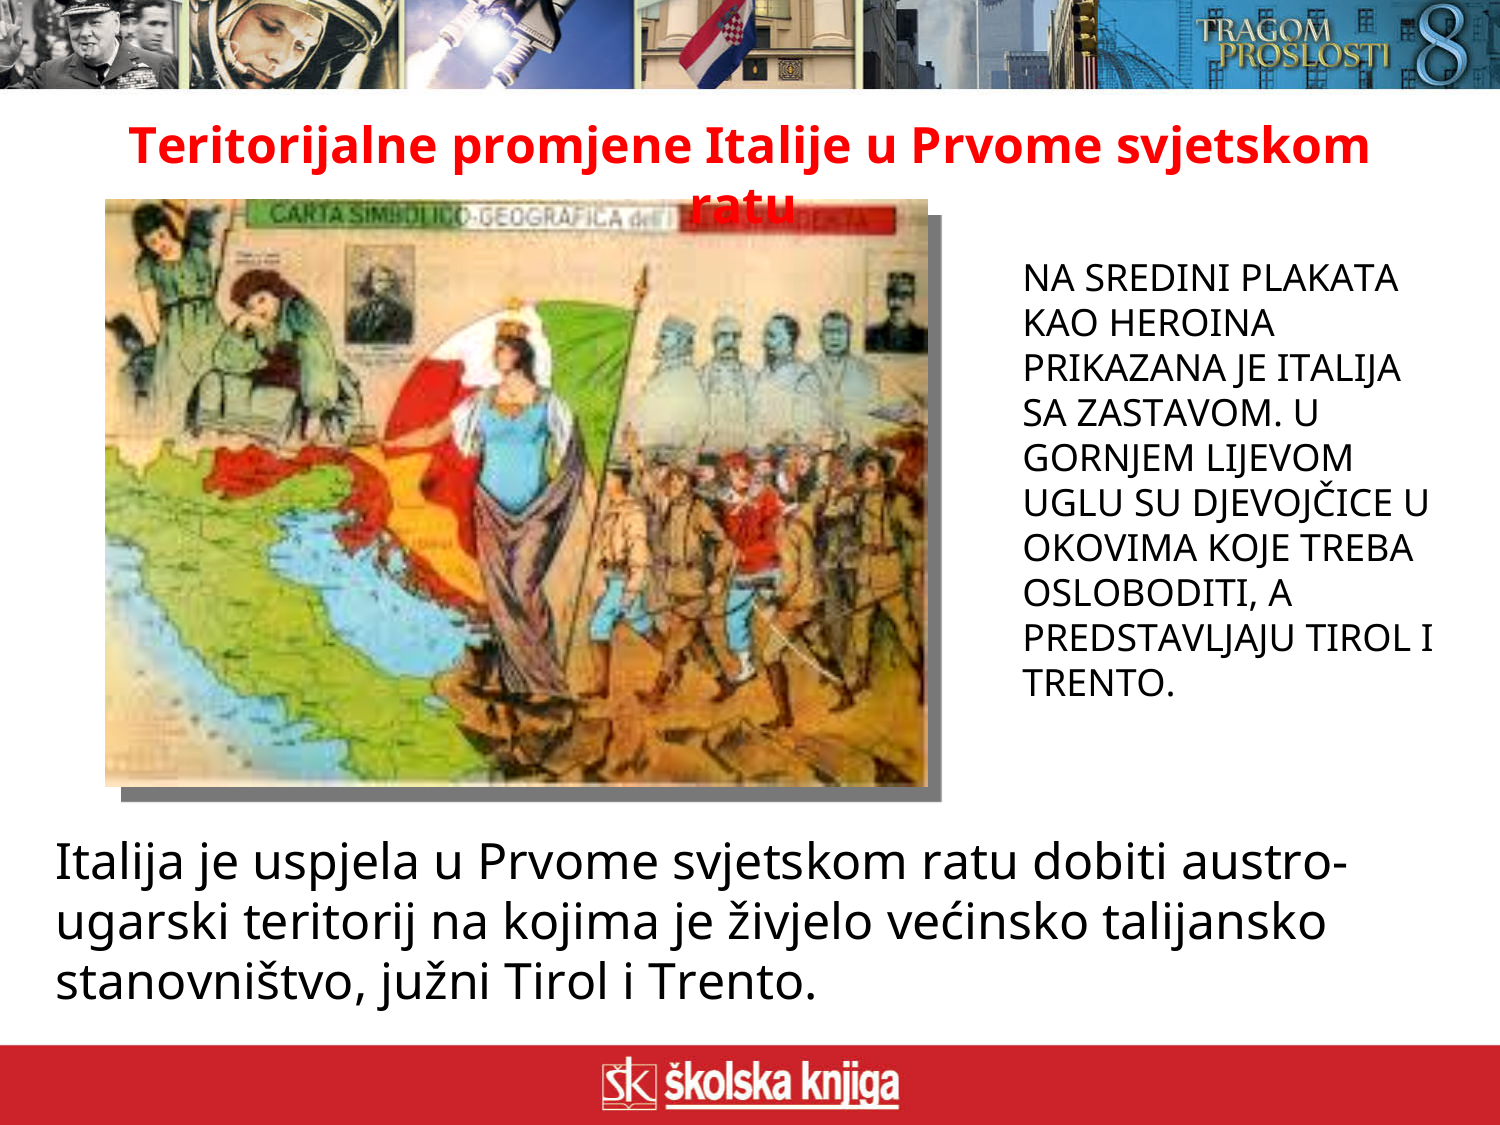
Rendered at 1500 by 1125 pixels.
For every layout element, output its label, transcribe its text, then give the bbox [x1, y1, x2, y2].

text_box NA SREDINI PLAKATA KAO HEROINA PRIKAZANA JE ITALIJA SA ZASTAVOM. U GORNJEM LIJEVOM UGLU SU DJEVOJČICE U OKOVIMA KOJE TREBA OSLOBODITI, A PREDSTAVLJAJU TIROL I TRENTO. [1007, 246, 1465, 712]
text_box Teritorijalne promjene Italije u Prvome svjetskom ratu [58, 105, 1442, 241]
text_box Italija je uspjela u Prvome svjetskom ratu dobiti austro-ugarski teritorij na kojima je živjelo većinsko talijansko stanovništvo, južni Tirol i Trento. [41, 822, 1378, 1018]
picture [0, 0, 1500, 1125]
